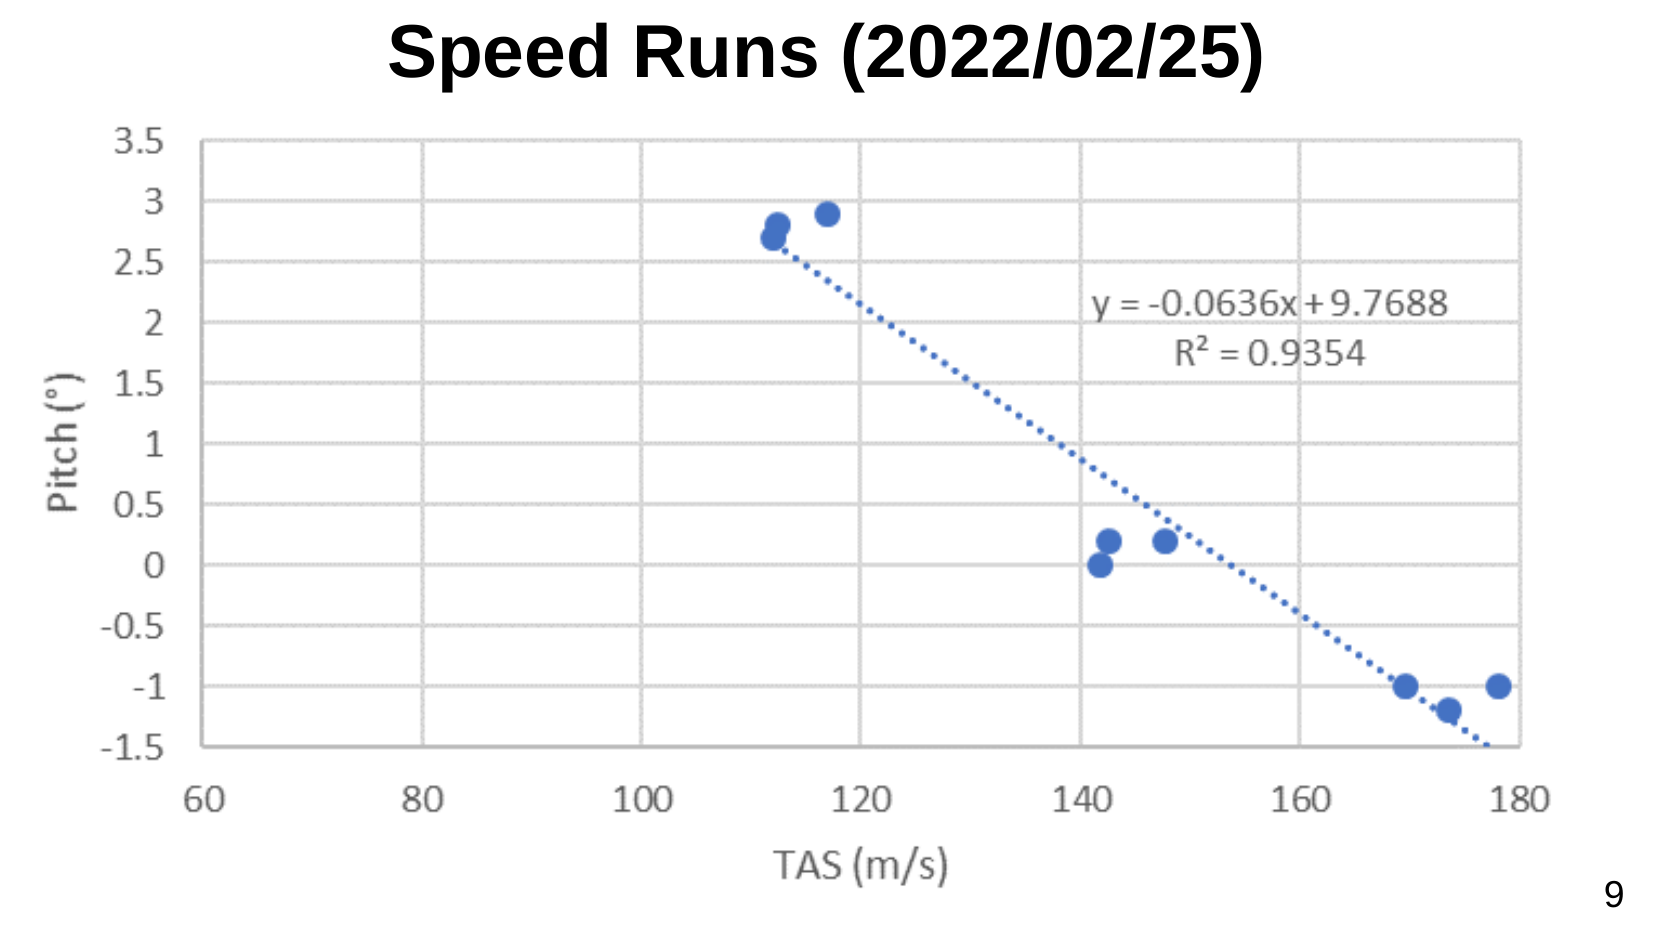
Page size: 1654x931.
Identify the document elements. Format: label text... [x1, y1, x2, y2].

text_box Speed Runs (2022/02/25) [0, 2, 1654, 111]
picture [30, 105, 1569, 901]
